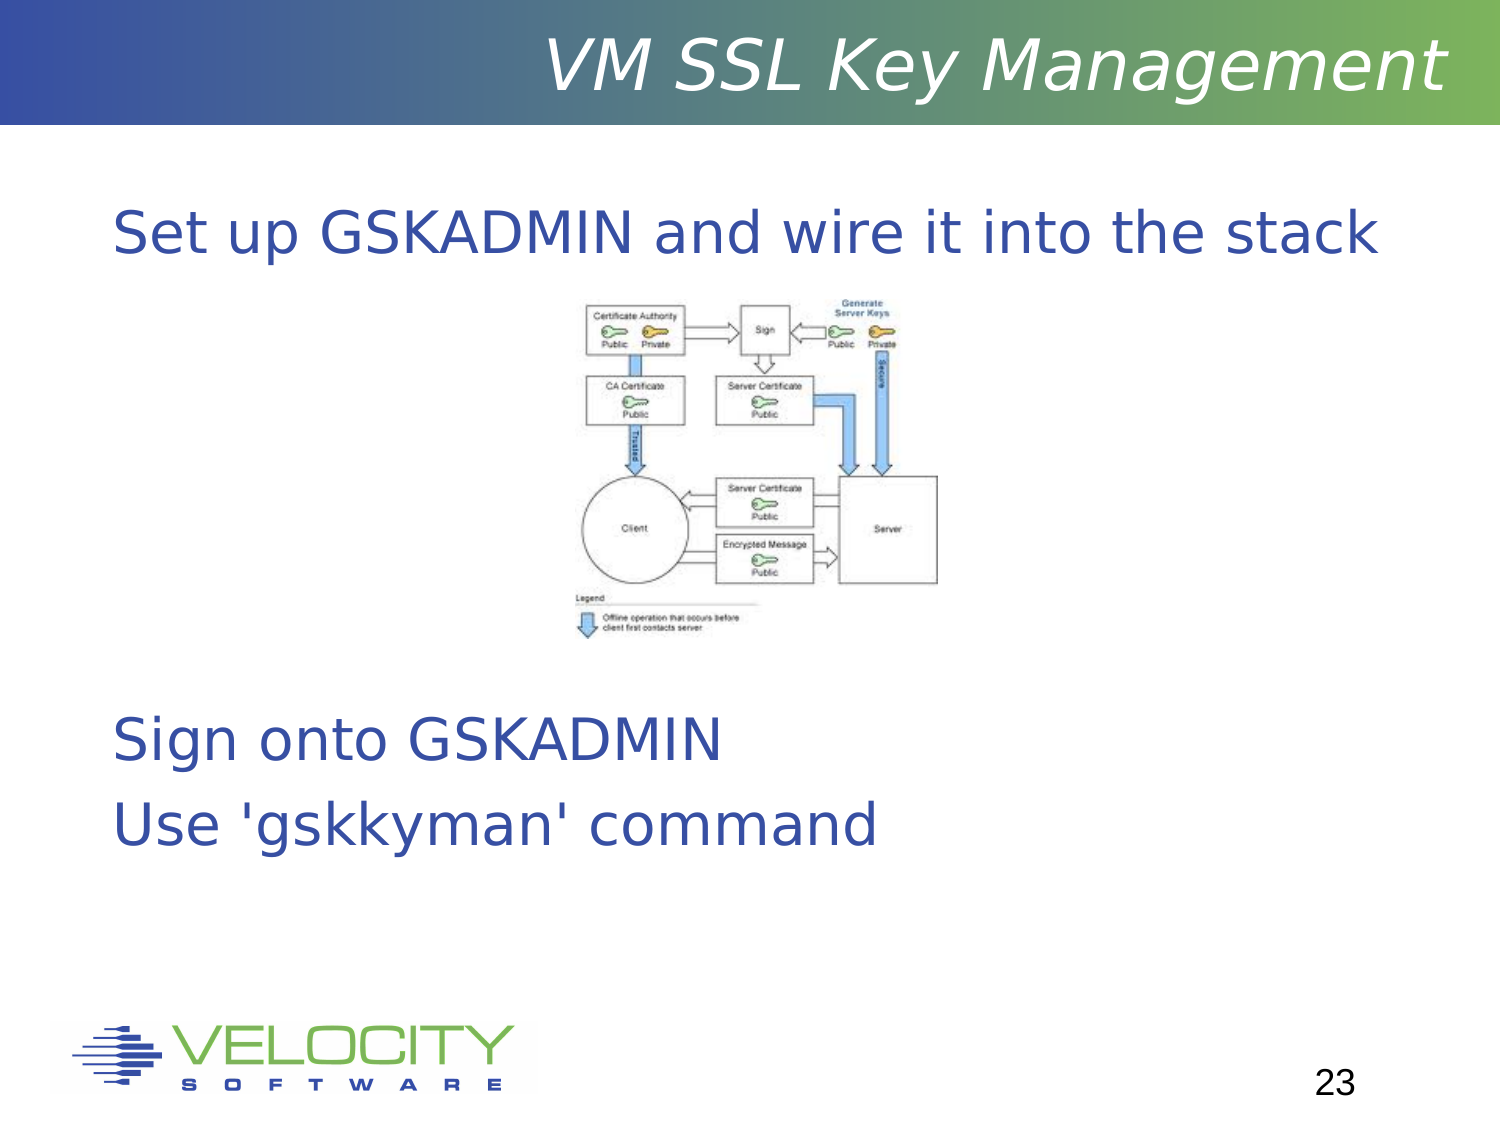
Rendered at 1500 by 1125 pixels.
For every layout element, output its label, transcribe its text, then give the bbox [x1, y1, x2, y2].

picture [575, 299, 938, 639]
picture [50, 1021, 538, 1094]
title VM SSL Key Management [62, 12, 1463, 113]
list Set up GSKADMIN and wire it into the stack Sign onto GSKADMIN Use 'gskkyman' command [70, 187, 1438, 988]
